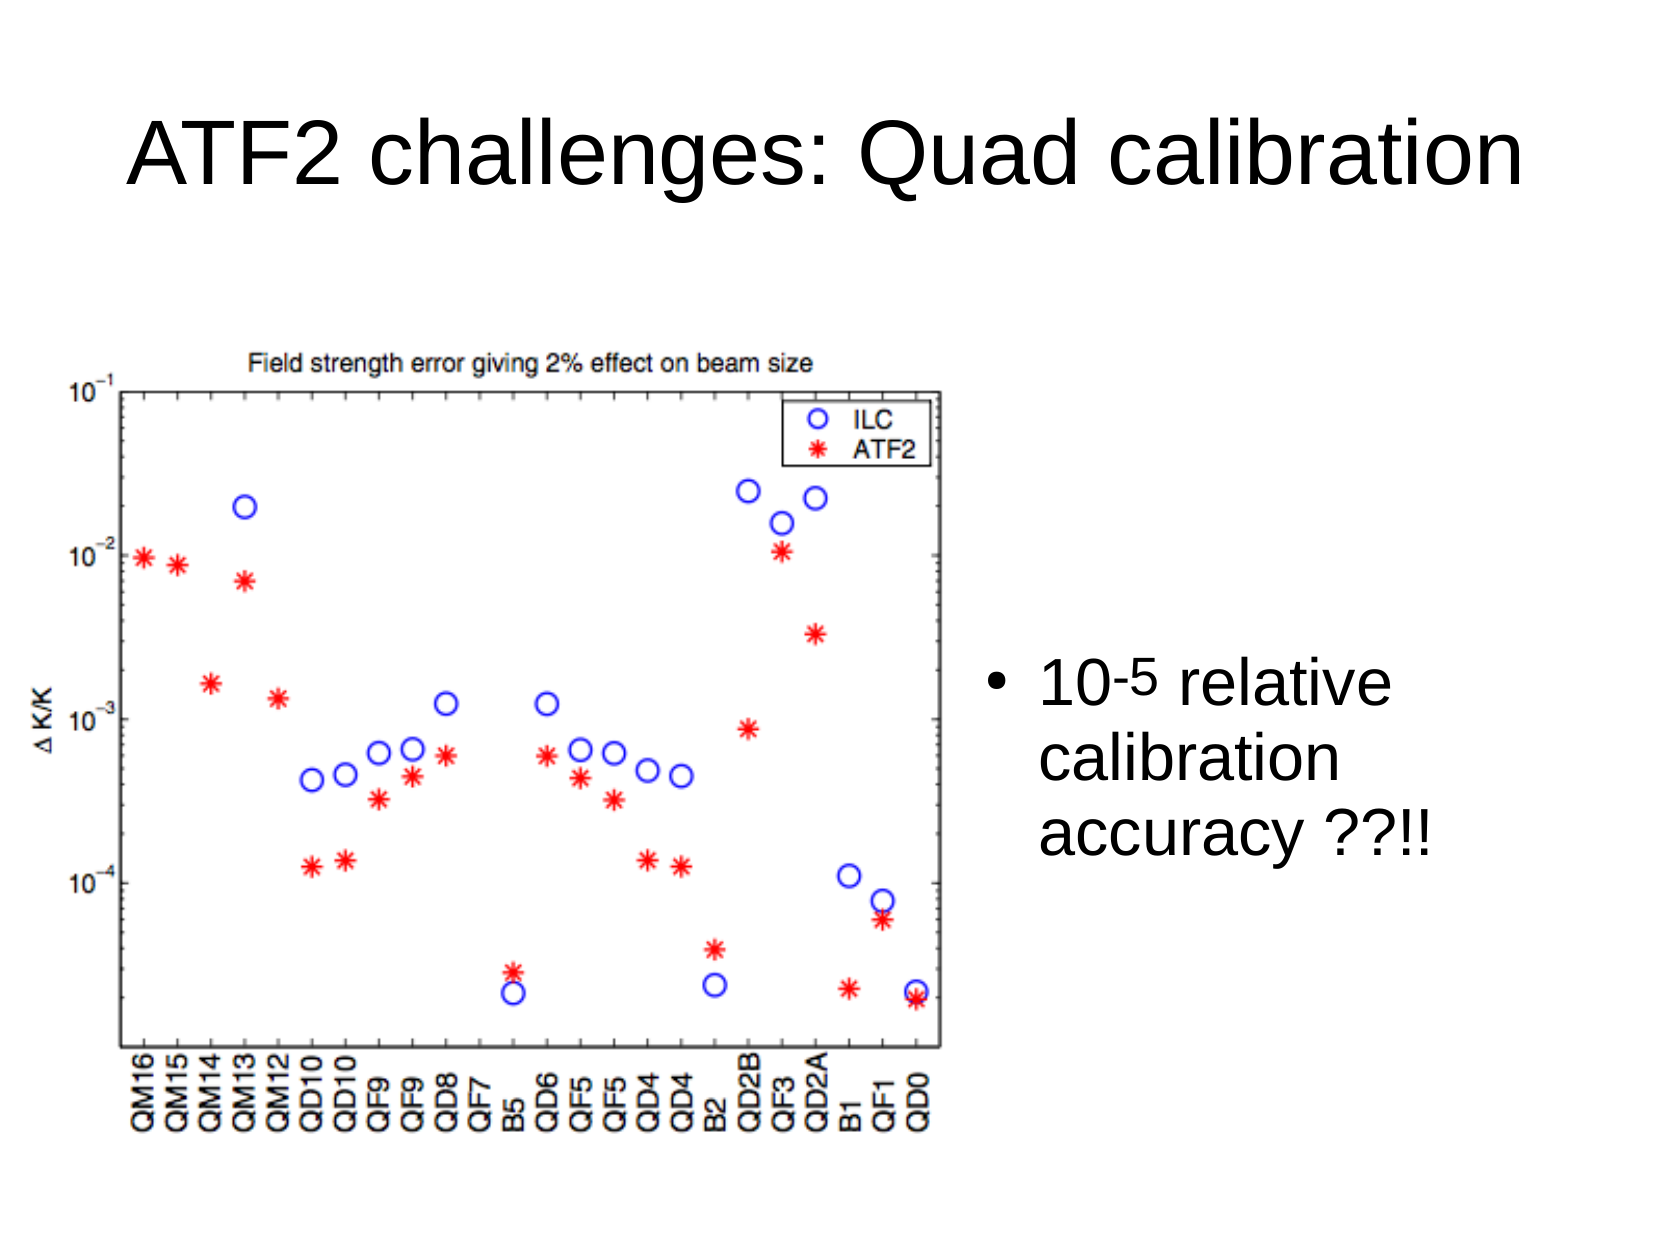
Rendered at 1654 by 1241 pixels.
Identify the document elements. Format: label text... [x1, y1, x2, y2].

picture [25, 324, 961, 1156]
list 10-5 relative calibration accuracy ??!! [967, 645, 1561, 1081]
title ATF2 challenges: Quad calibration [82, 49, 1571, 257]
